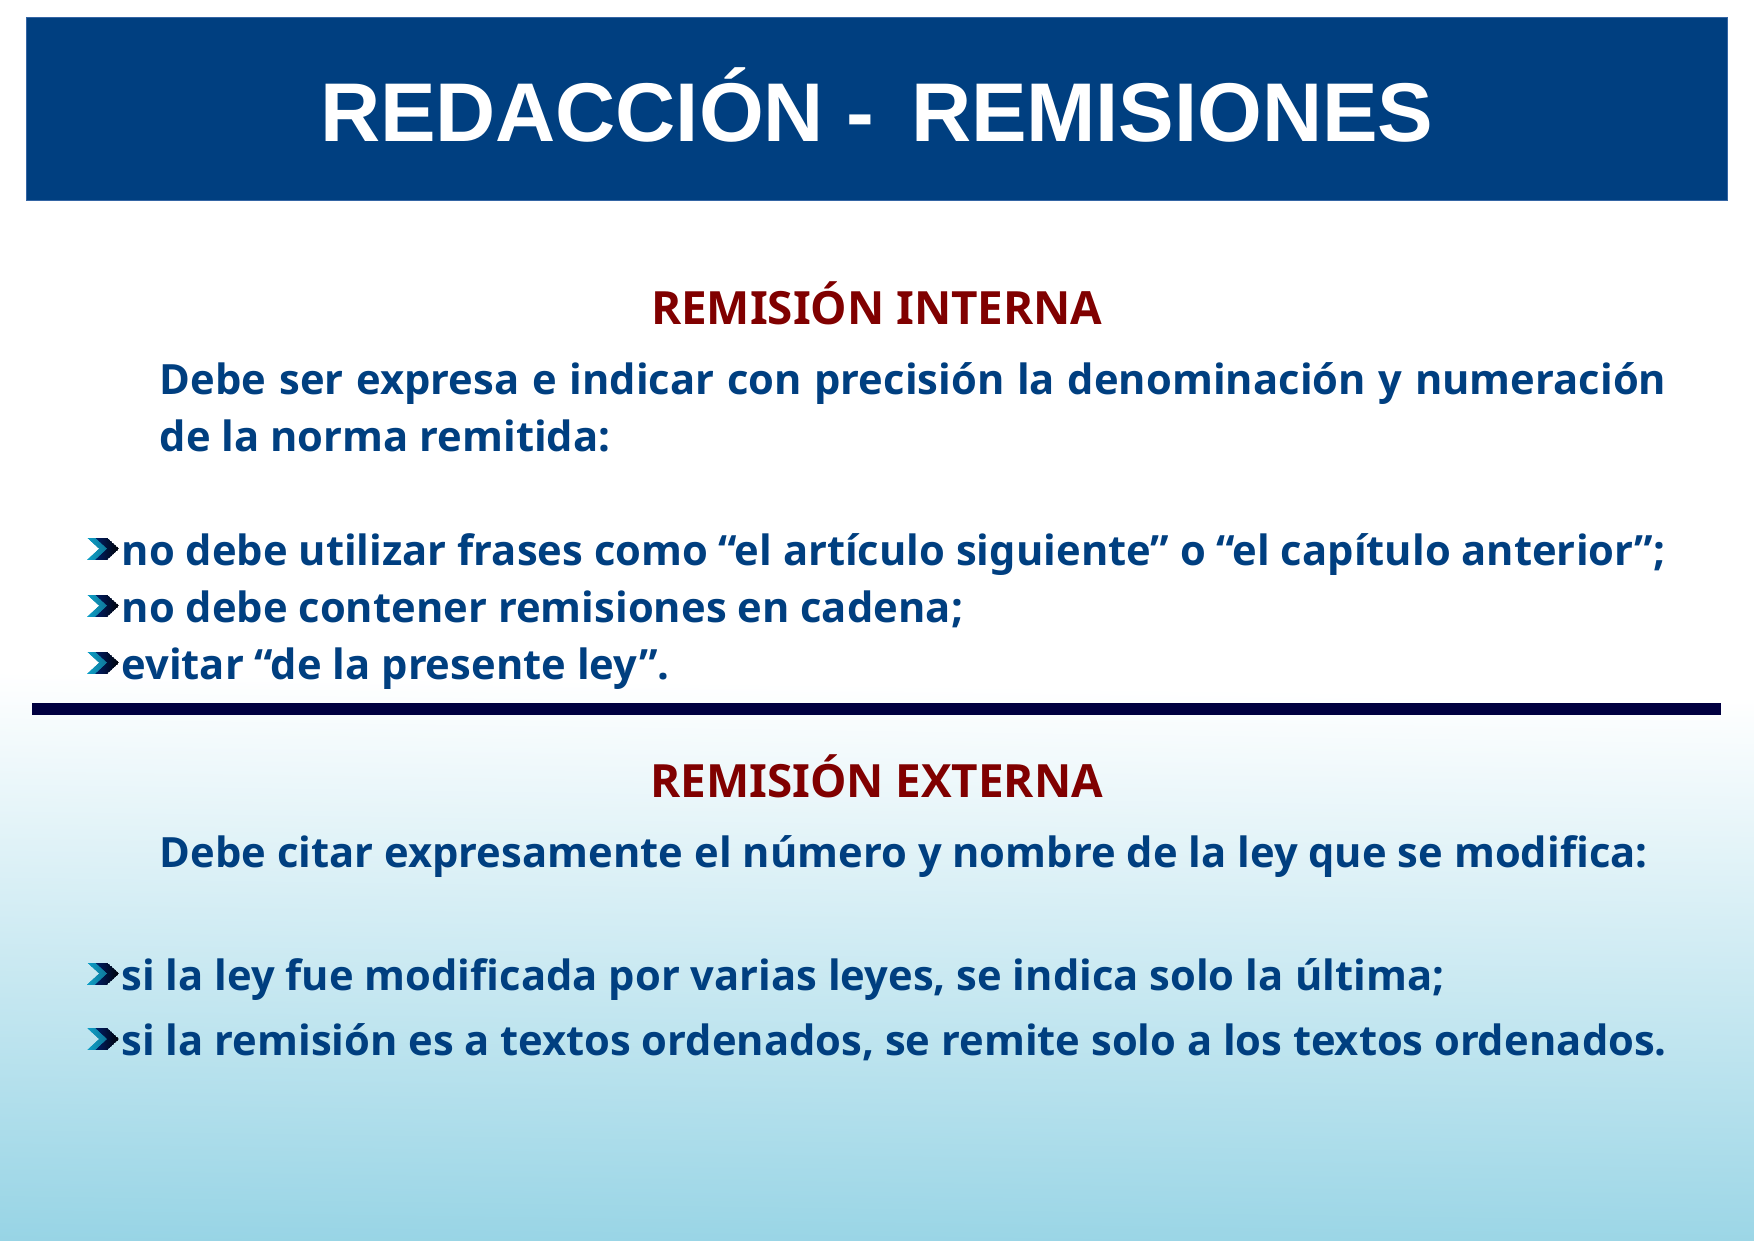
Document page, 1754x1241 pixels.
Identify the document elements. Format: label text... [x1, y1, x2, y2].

text_box REDACCIÓN - REMISIONES [26, 17, 1728, 201]
text_box REMISIÓN INTERNA Debe ser expresa e indicar con precisión la denominación y numeración de la norma remitida: no debe utilizar frases como “el artículo siguiente” o “el capítulo anterior”; no debe contener remisiones en cadena; evitar “de la presente ley”. REMISIÓN EXTERNA Debe citar expresamente el número y nombre de la ley que se modifica: si la ley fue modificada por varias leyes, se indica solo la última; si la remisión es a textos ordenados, se remite solo a los textos ordenados. [73, 715, 1681, 1205]
text_box REMISIÓN INTERNA Debe ser expresa e indicar con precisión la denominación y numeración de la norma remitida: no debe utilizar frases como “el artículo siguiente” o “el capítulo anterior”; no debe contener remisiones en cadena; evitar “de la presente ley”. REMISIÓN EXTERNA Debe citar expresamente el número y nombre de la ley que se modifica: si la ley fue modificada por varias leyes, se indica solo la última; si la remisión es a textos ordenados, se remite solo a los textos ordenados. [73, 212, 1681, 703]
